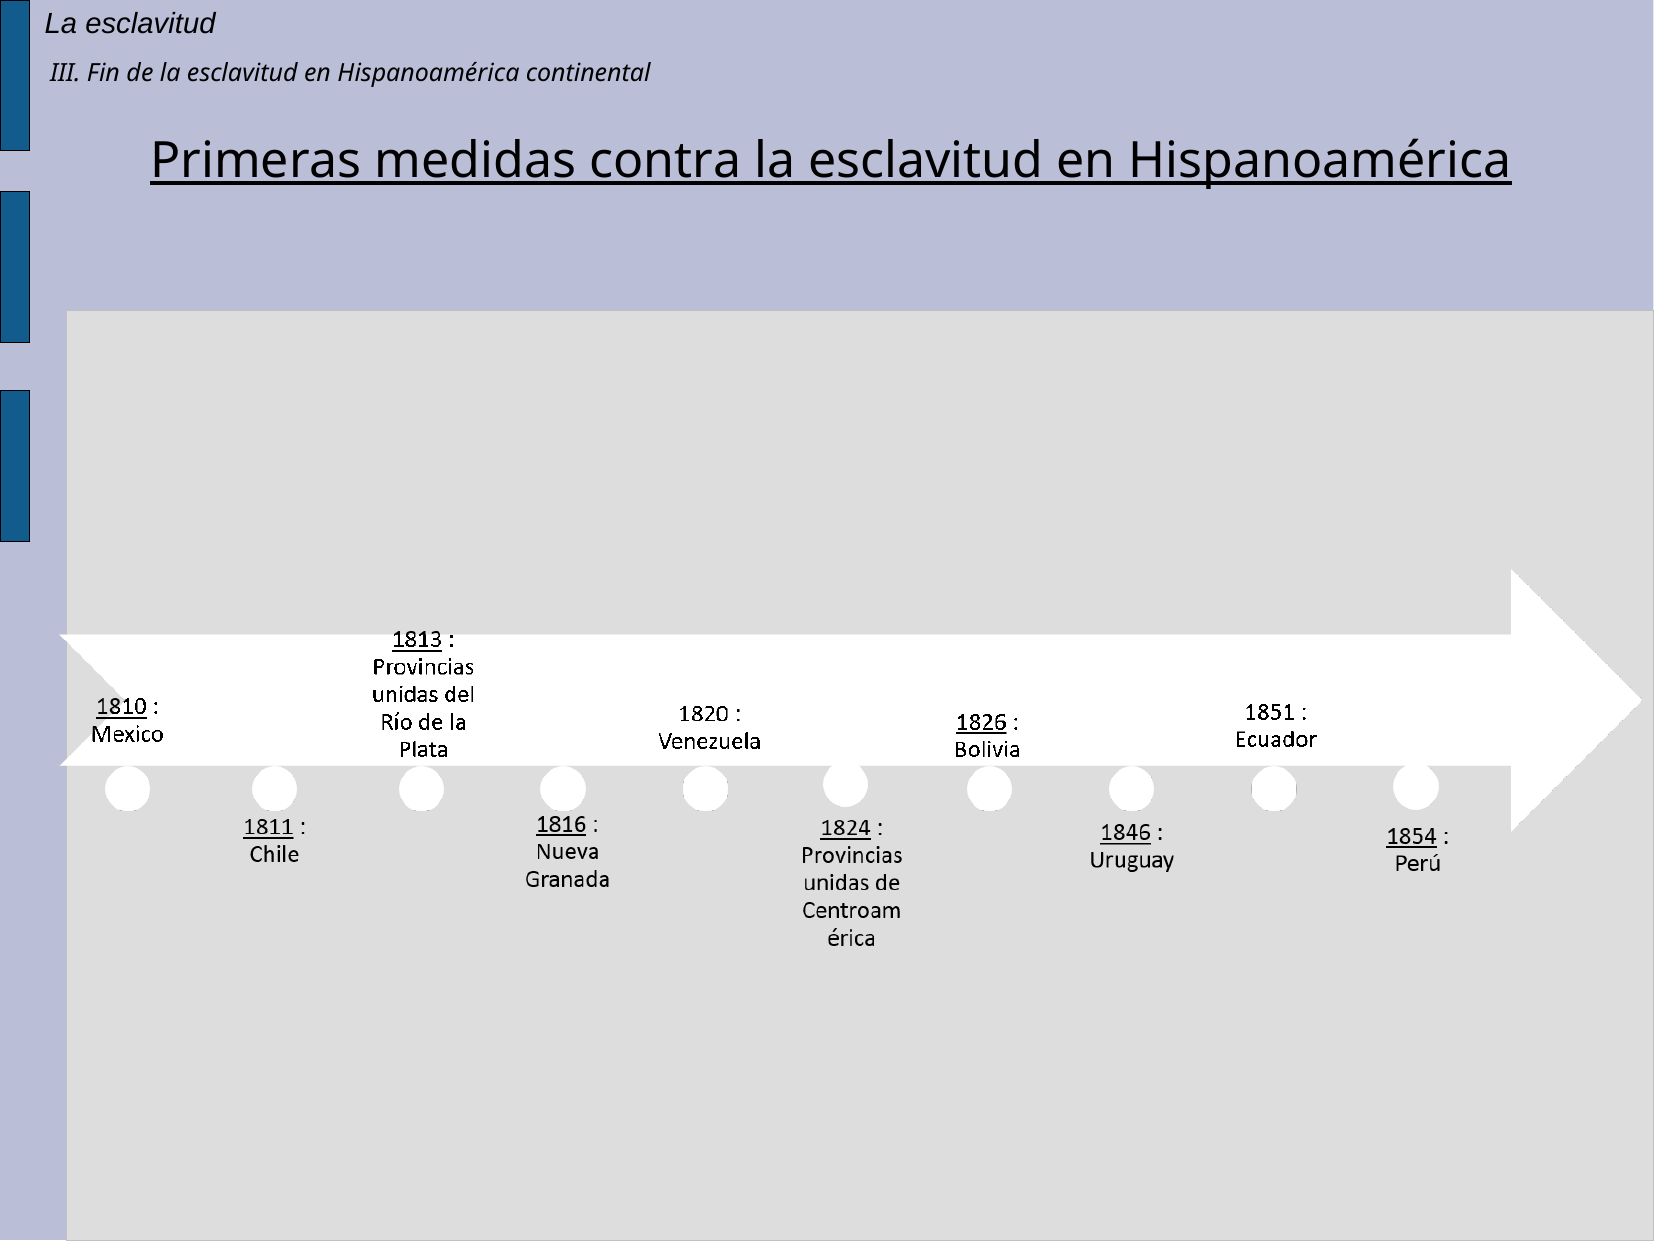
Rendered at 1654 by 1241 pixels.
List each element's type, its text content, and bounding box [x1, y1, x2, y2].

picture [59, 460, 1642, 1116]
text_box III. Fin de la esclavitud en Hispanoamérica continental [35, 47, 745, 89]
title Primeras medidas contra la esclavitud en Hispanoamérica [118, 126, 1545, 367]
